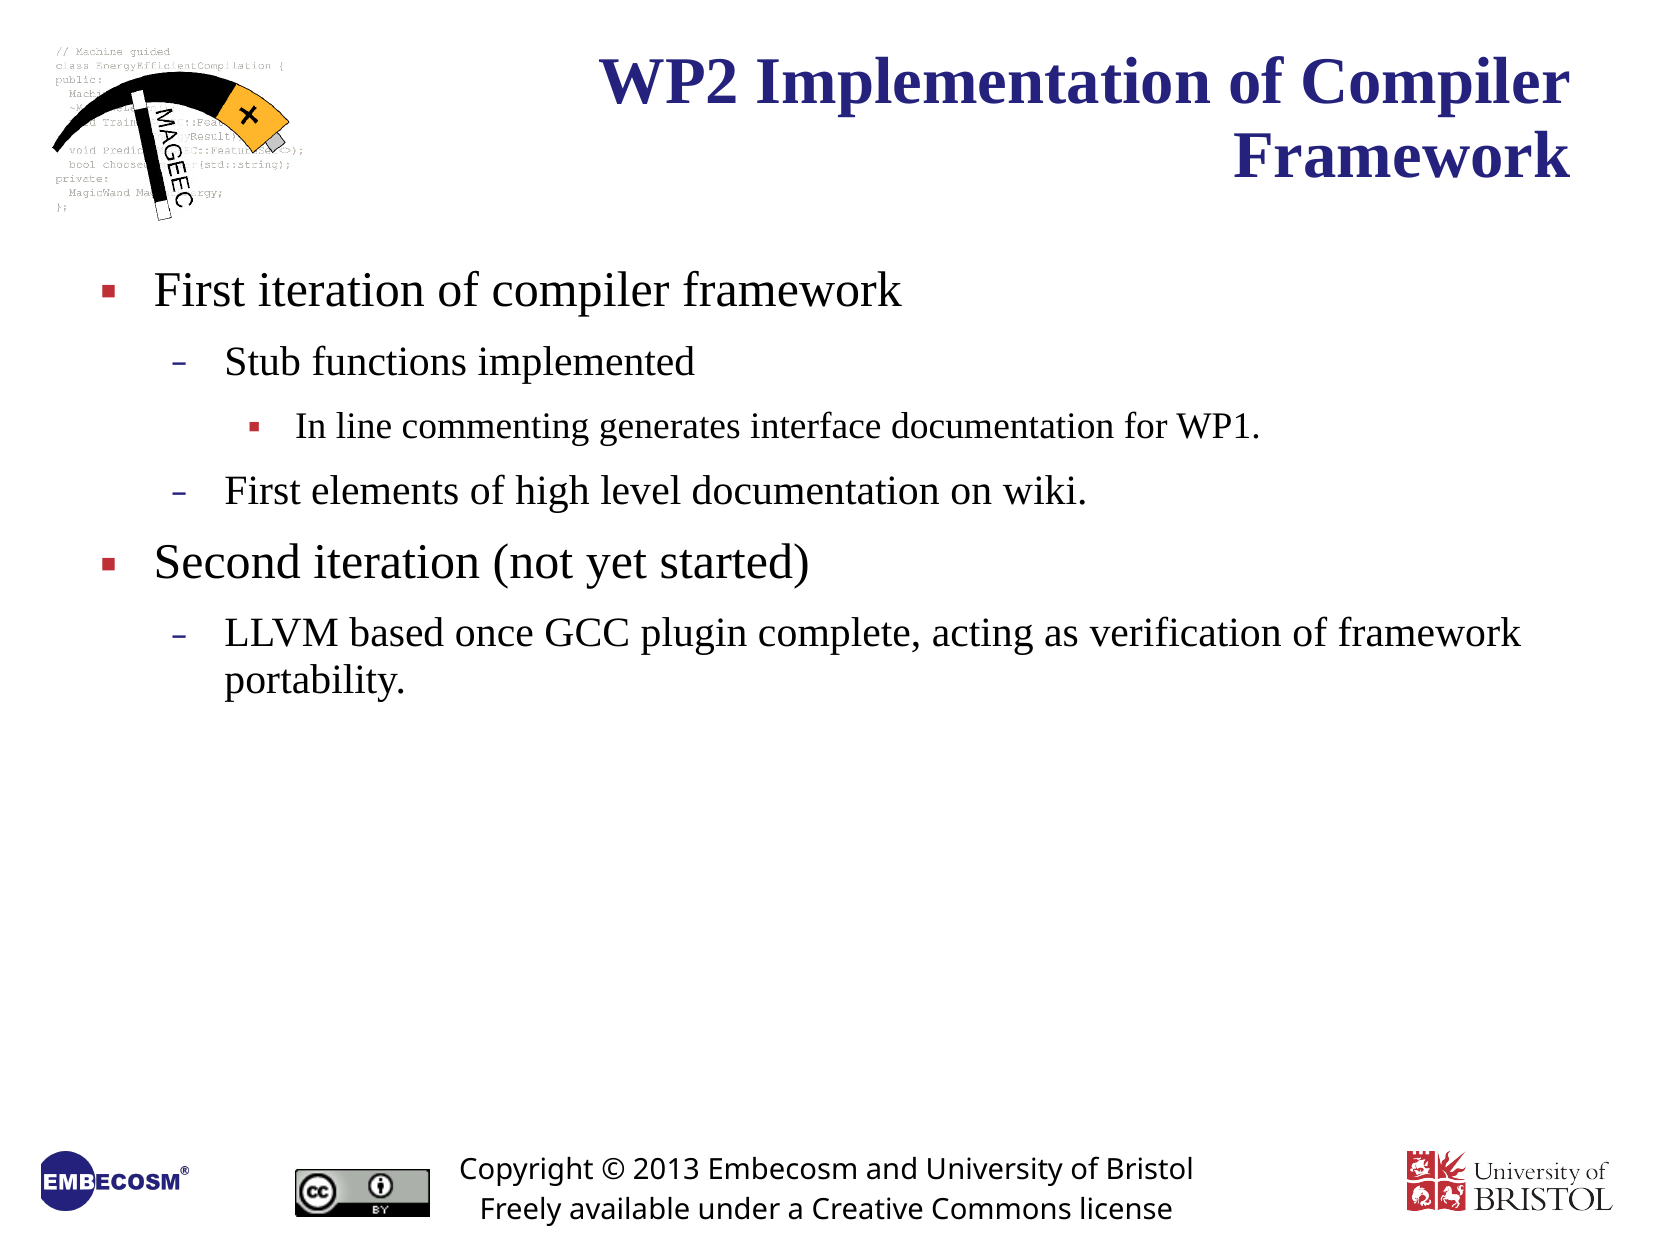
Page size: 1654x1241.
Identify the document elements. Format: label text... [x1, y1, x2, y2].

picture [1407, 1151, 1613, 1211]
picture [41, 1151, 189, 1211]
list First iteration of compiler framework Stub functions implemented In line commenting generates interface documentation for WP1. First elements of high level documentation on wiki. Second iteration (not yet started) LLVM based once GCC plugin complete, acting as verification of framework portability. [82, 261, 1571, 982]
picture [52, 47, 302, 225]
picture [295, 1169, 430, 1217]
title WP2 Implementation of Compiler Framework [326, 32, 1571, 205]
